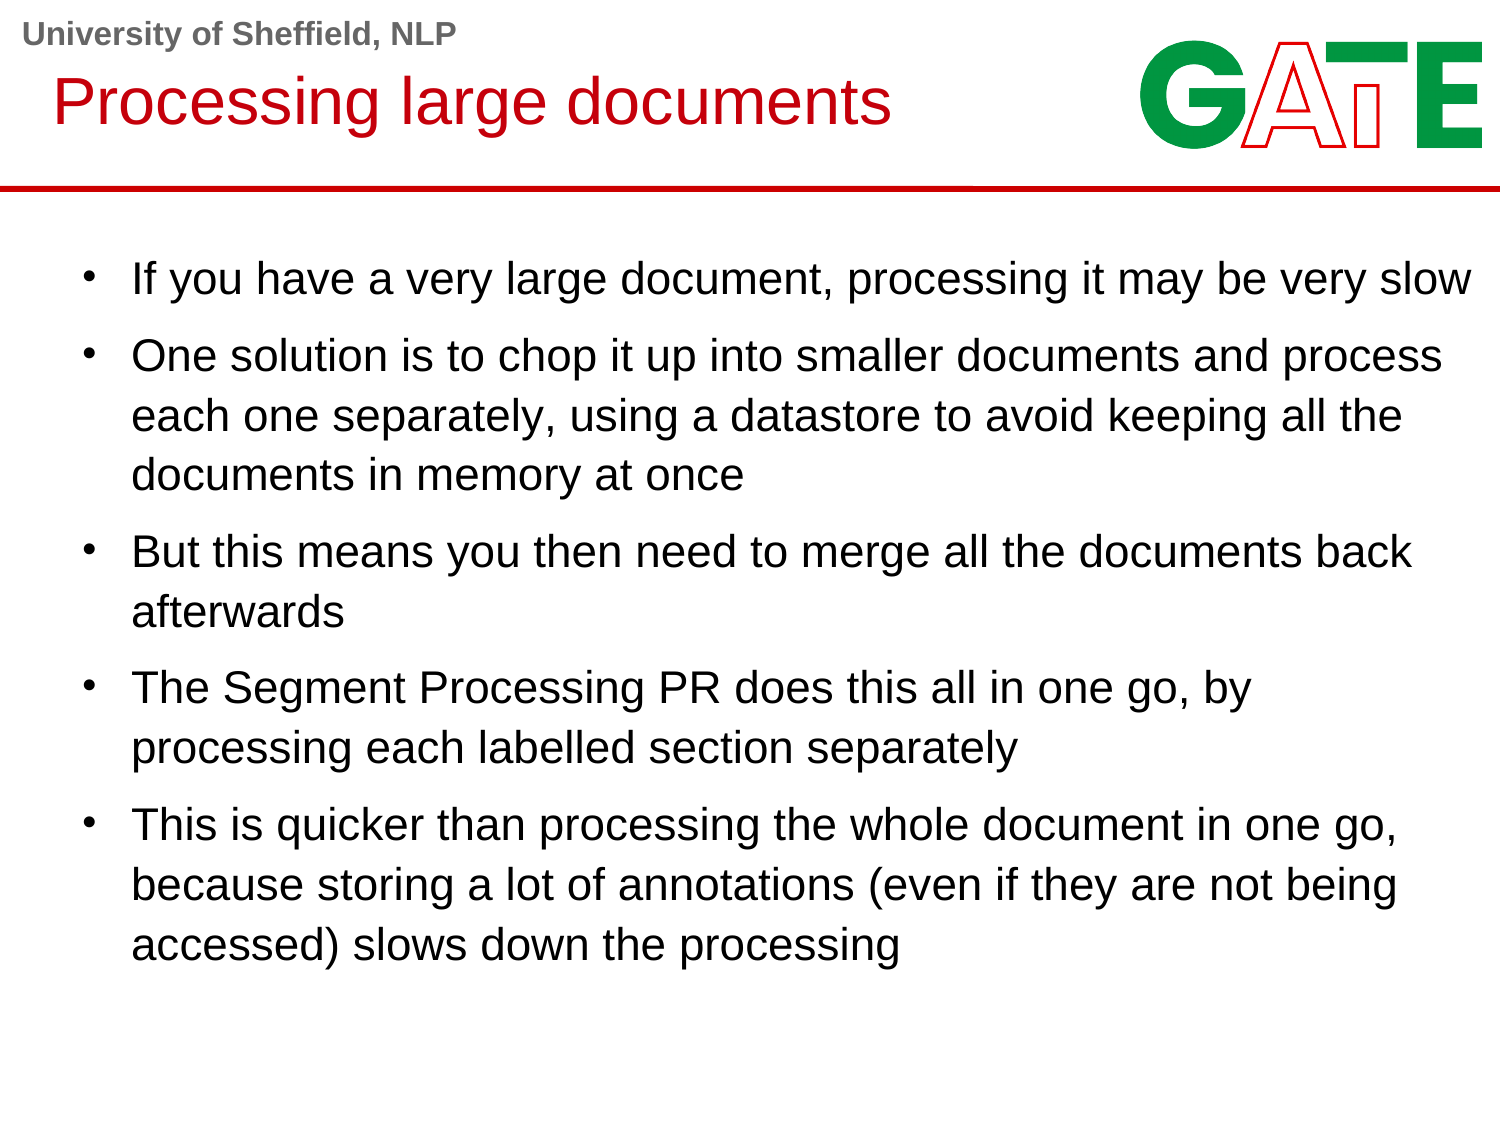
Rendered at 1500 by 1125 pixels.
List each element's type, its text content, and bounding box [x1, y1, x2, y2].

list If you have a very large document, processing it may be very slow One solution is to chop it up into smaller documents and process each one separately, using a datastore to avoid keeping all the documents in memory at once But this means you then need to merge all the documents back afterwards The Segment Processing PR does this all in one go, by processing each labelled section separately This is quicker than processing the whole document in one go, because storing a lot of annotations (even if they are not being accessed) slows down the processing [11, 236, 1489, 1118]
title Processing large documents [37, 0, 1380, 197]
picture [1380, 23, 1489, 166]
